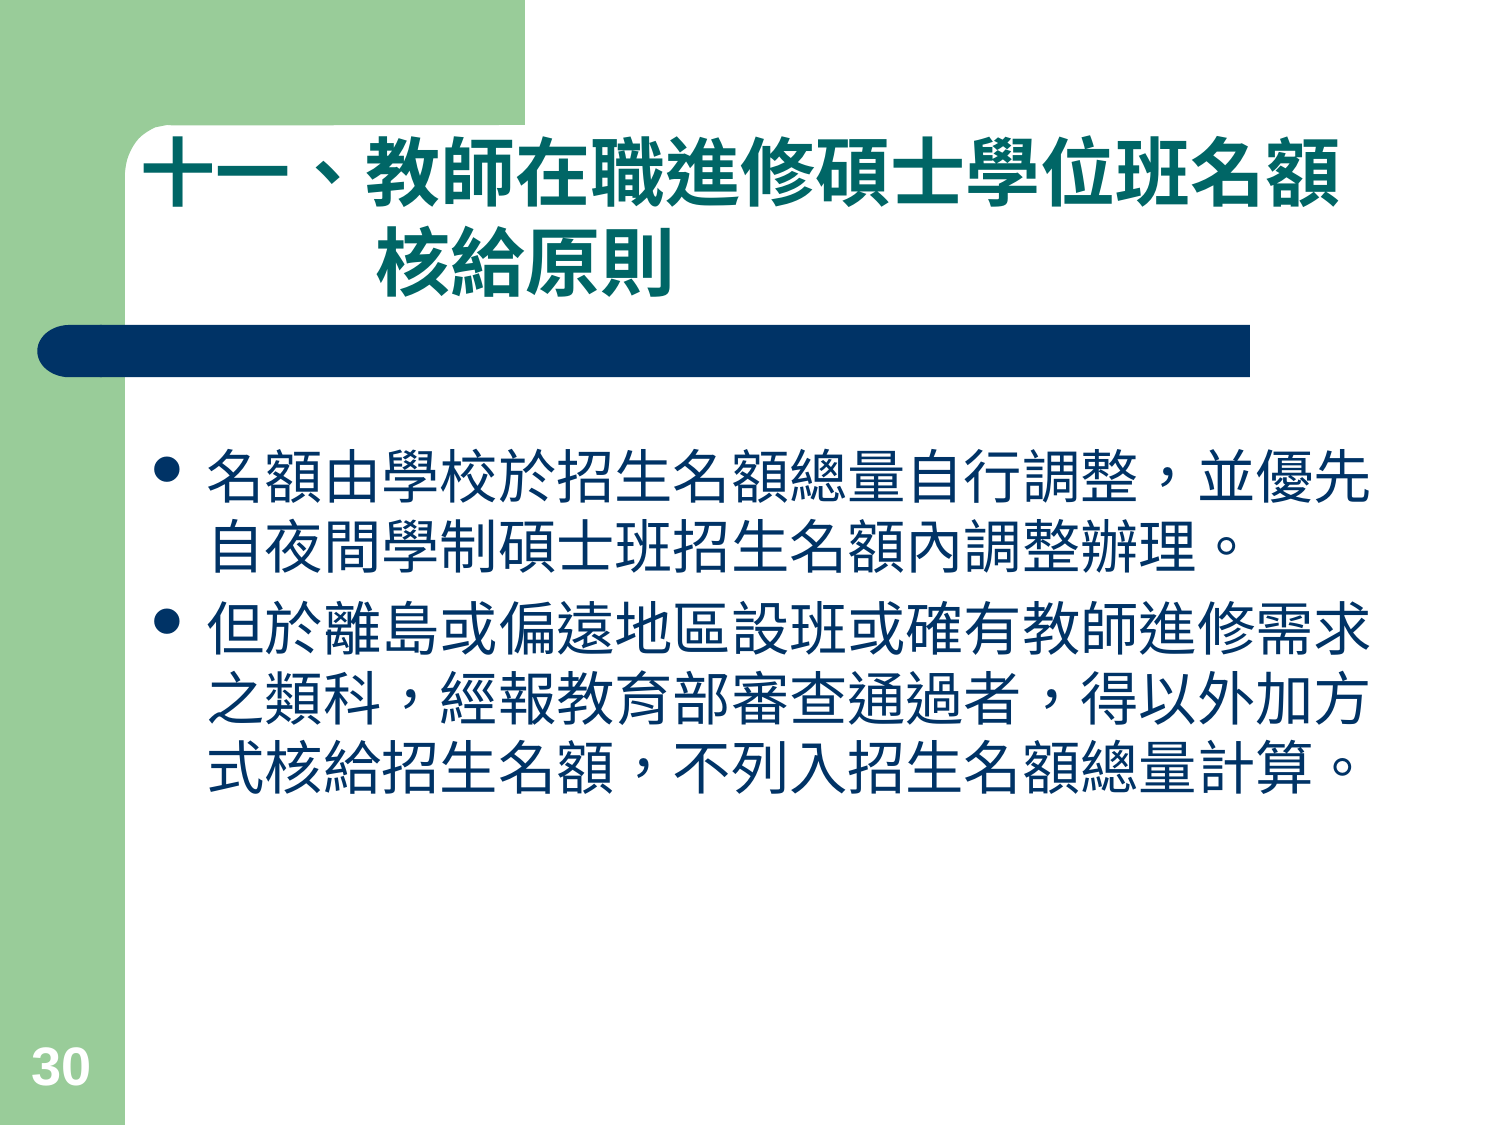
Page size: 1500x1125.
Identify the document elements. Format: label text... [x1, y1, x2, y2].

list 名額由學校於招生名額總量自行調整，並優先自夜間學制碩士班招生名額內調整辦理。 但於離島或偏遠地區設班或確有教師進修需求之類科，經報教育部審查通過者，得以外加方式核給招生名額，不列入招生名額總量計算。 [135, 432, 1398, 1044]
title 十一、教師在職進修碩士學位班名額核給原則 [125, 125, 1425, 313]
slide_number <編號> [13, 1023, 111, 1105]
